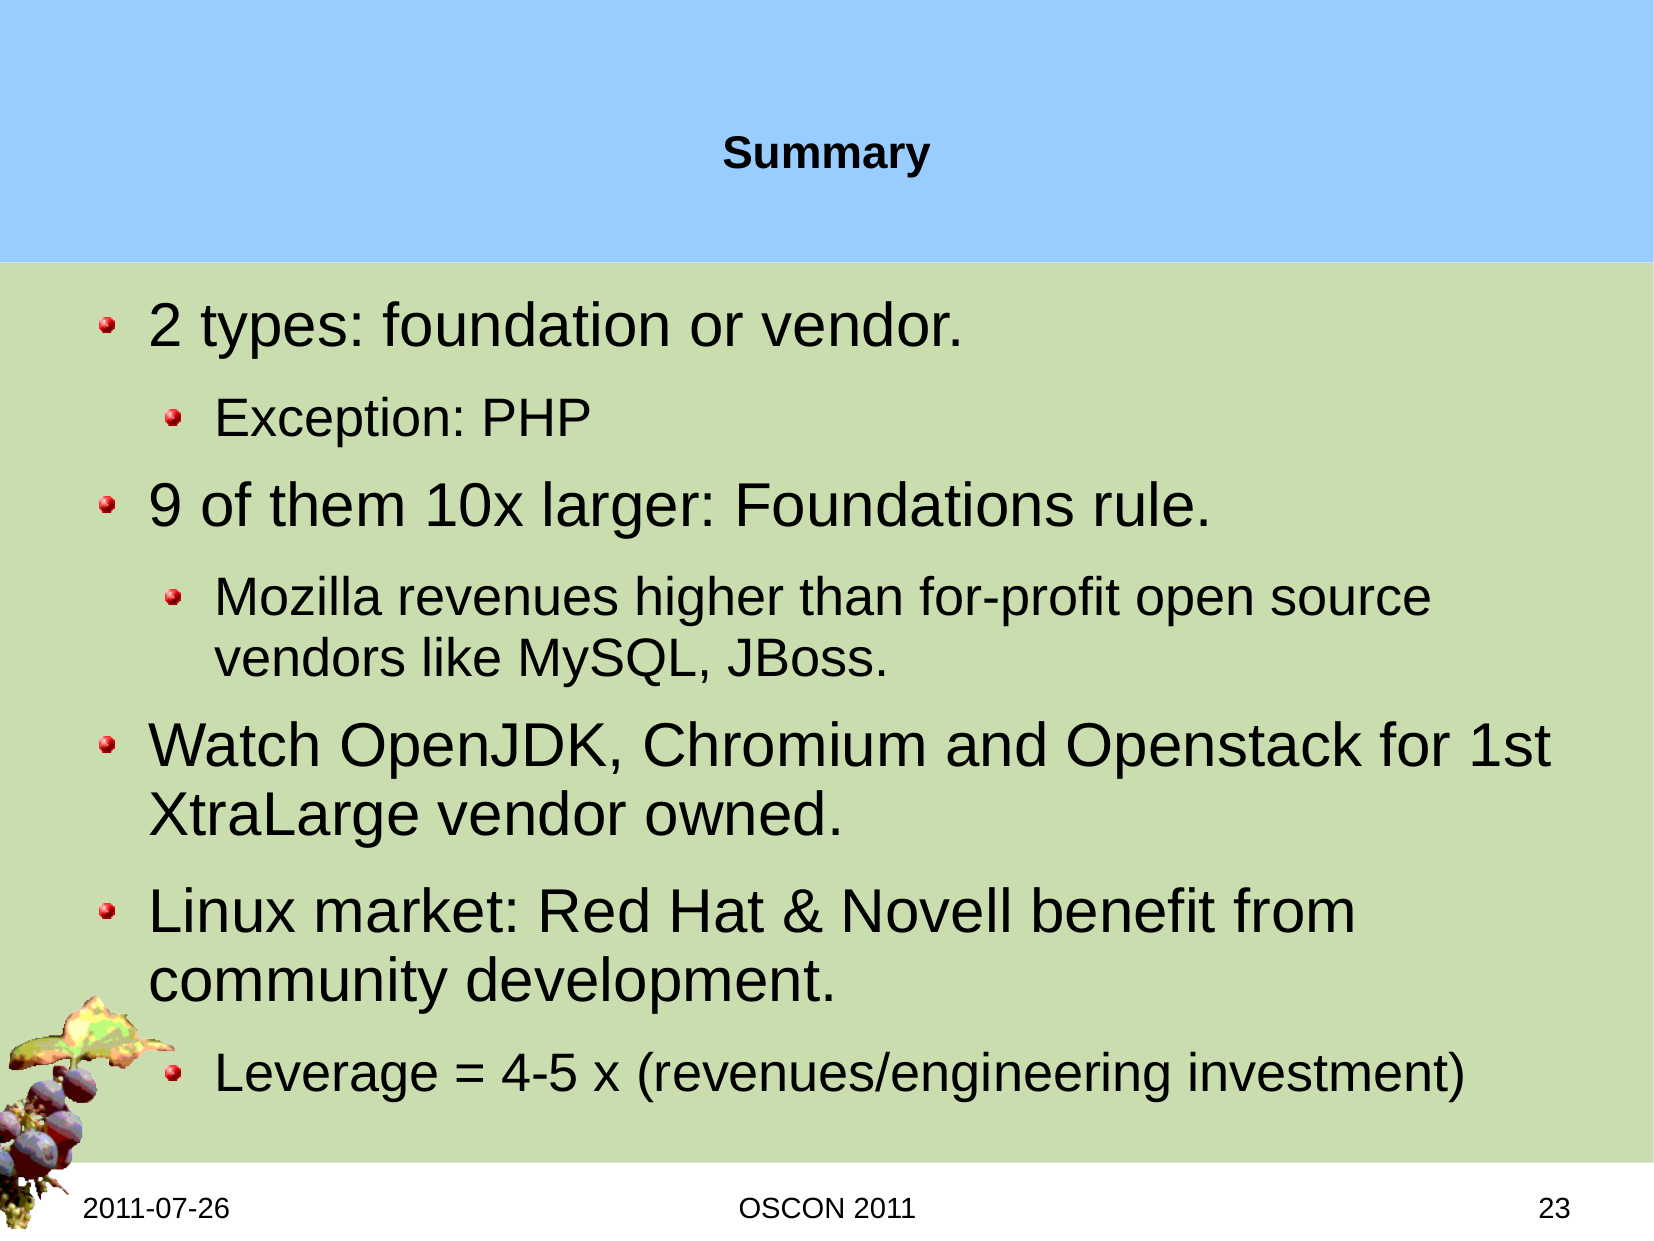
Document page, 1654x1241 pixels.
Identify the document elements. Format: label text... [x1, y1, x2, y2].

title Summary [82, 56, 1571, 250]
picture [0, 990, 188, 1229]
list 2 types: foundation or vendor. Exception: PHP 9 of them 10x larger: Foundations rule. Mozilla revenues higher than for-profit open source vendors like MySQL, JBoss. Watch OpenJDK, Chromium and Openstack for 1st XtraLarge vendor owned. Linux market: Red Hat & Novell benefit from community development. Leverage = 4-5 x (revenues/engineering investment) [82, 290, 1571, 1109]
